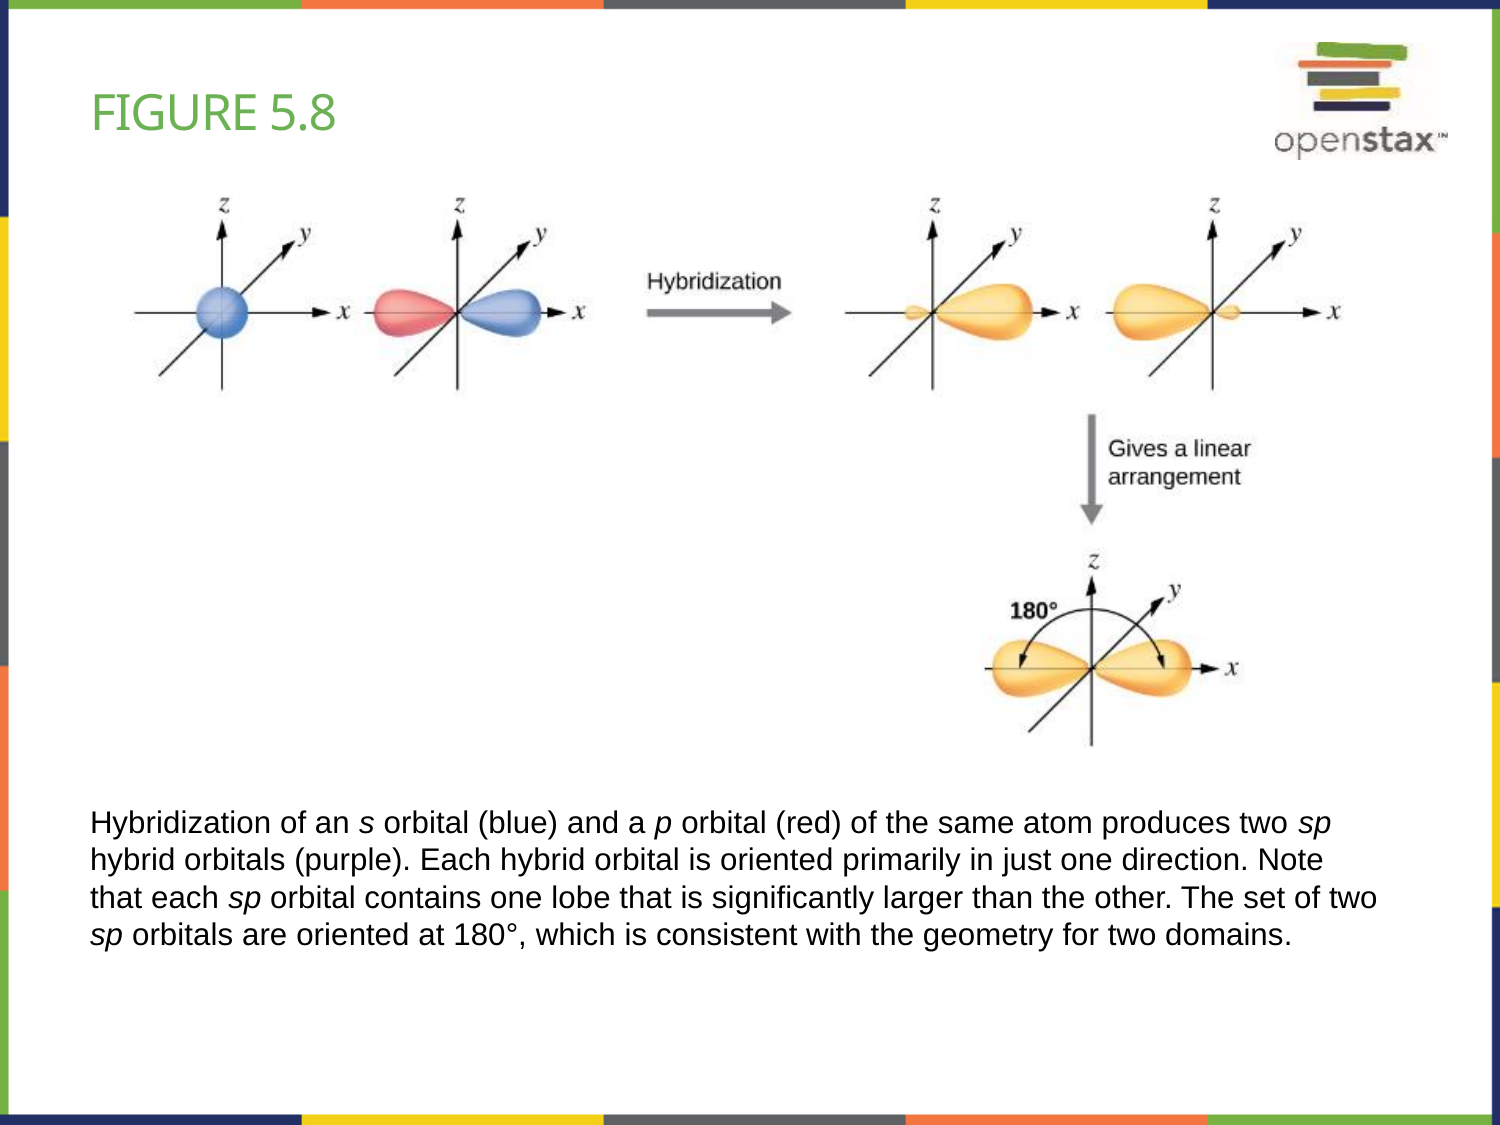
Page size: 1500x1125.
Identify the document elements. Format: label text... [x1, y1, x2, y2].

picture [0, 0, 1500, 1125]
title Figure 5.8 [75, 39, 1398, 148]
list Hybridization of an s orbital (blue) and a p orbital (red) of the same atom produces two sp hybrid orbitals (purple). Each hybrid orbital is oriented primarily in just one direction. Note that each sp orbital contains one lobe that is significantly larger than the other. The set of two sp orbitals are oriented at 180°, which is consistent with the geometry for two domains. [75, 794, 1398, 986]
